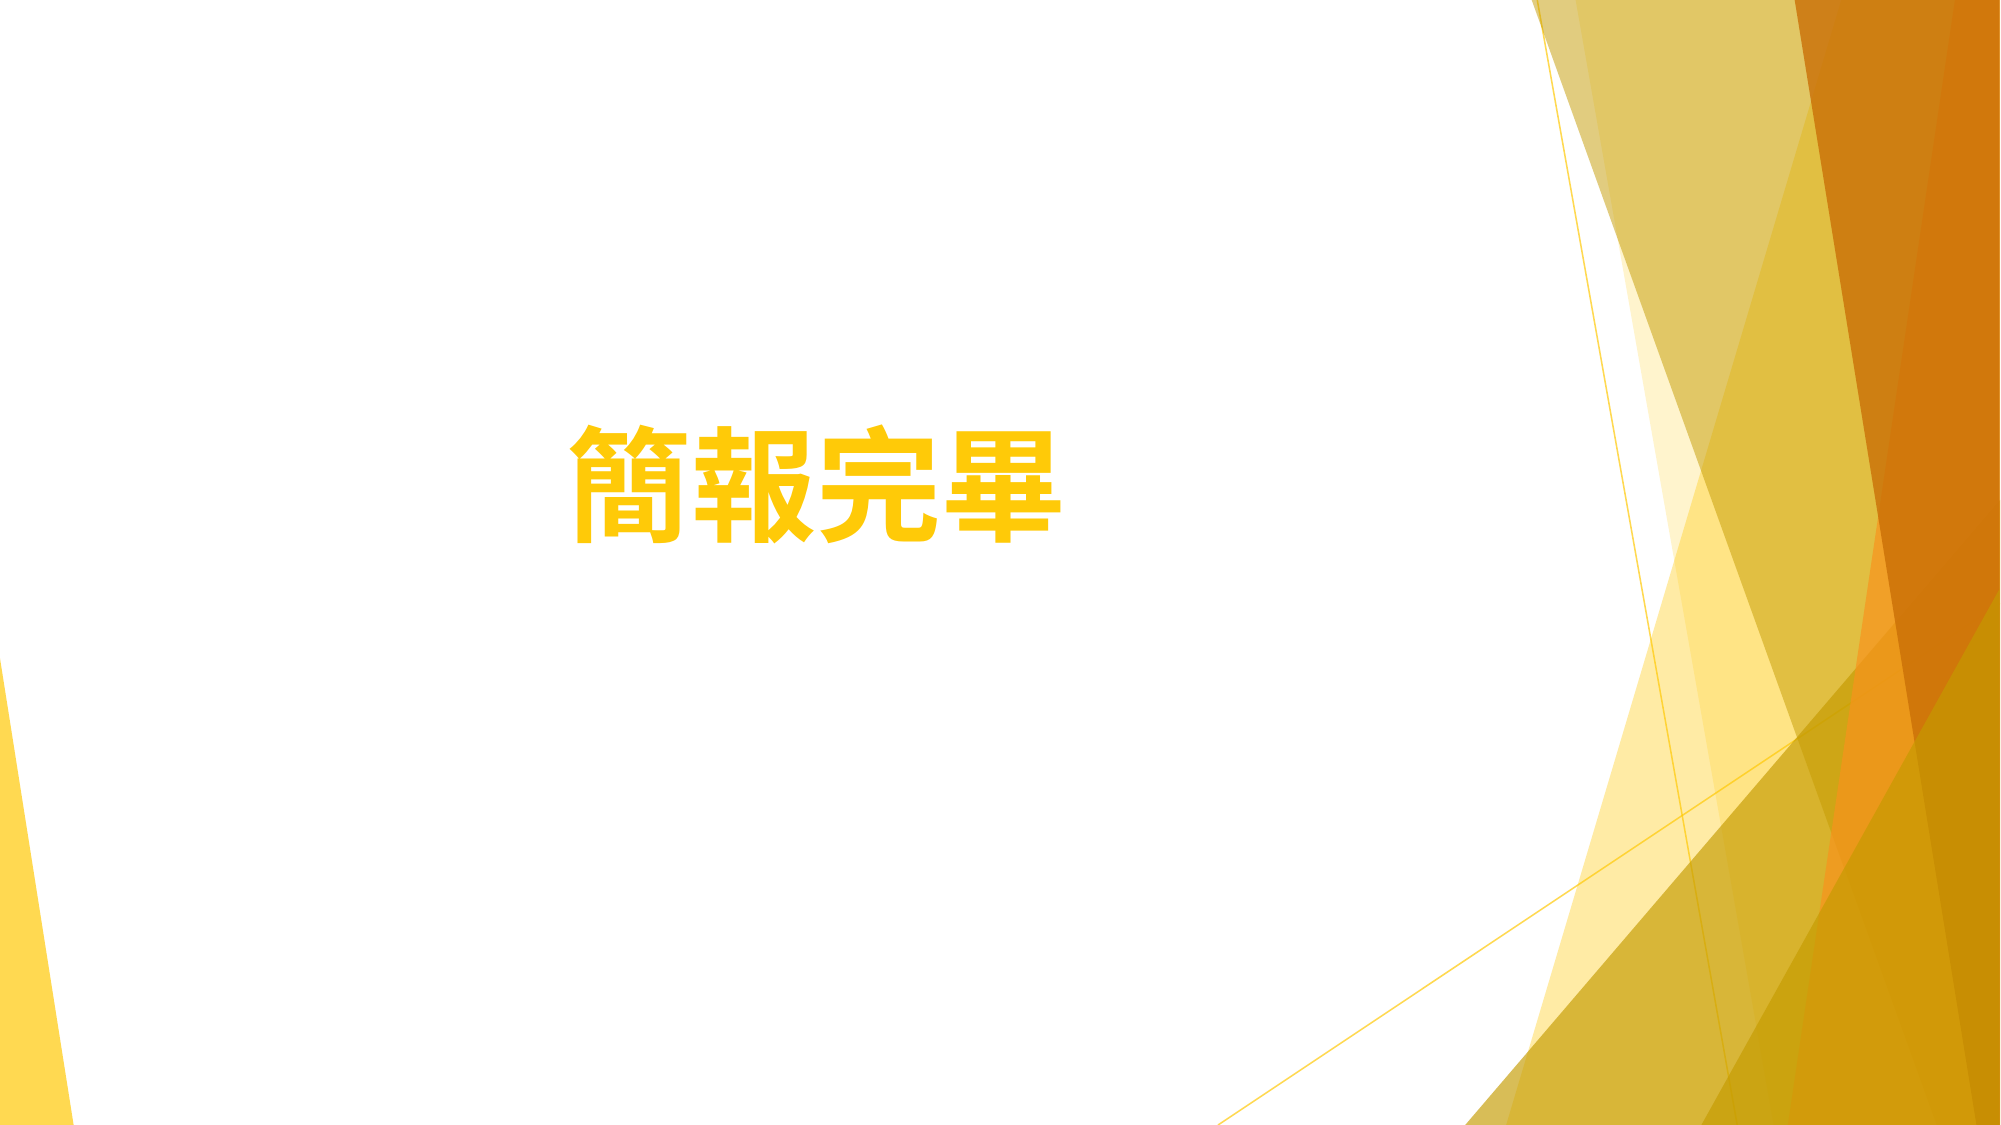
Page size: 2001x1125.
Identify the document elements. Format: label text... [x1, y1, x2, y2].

title 簡報完畢 [111, 99, 1522, 932]
